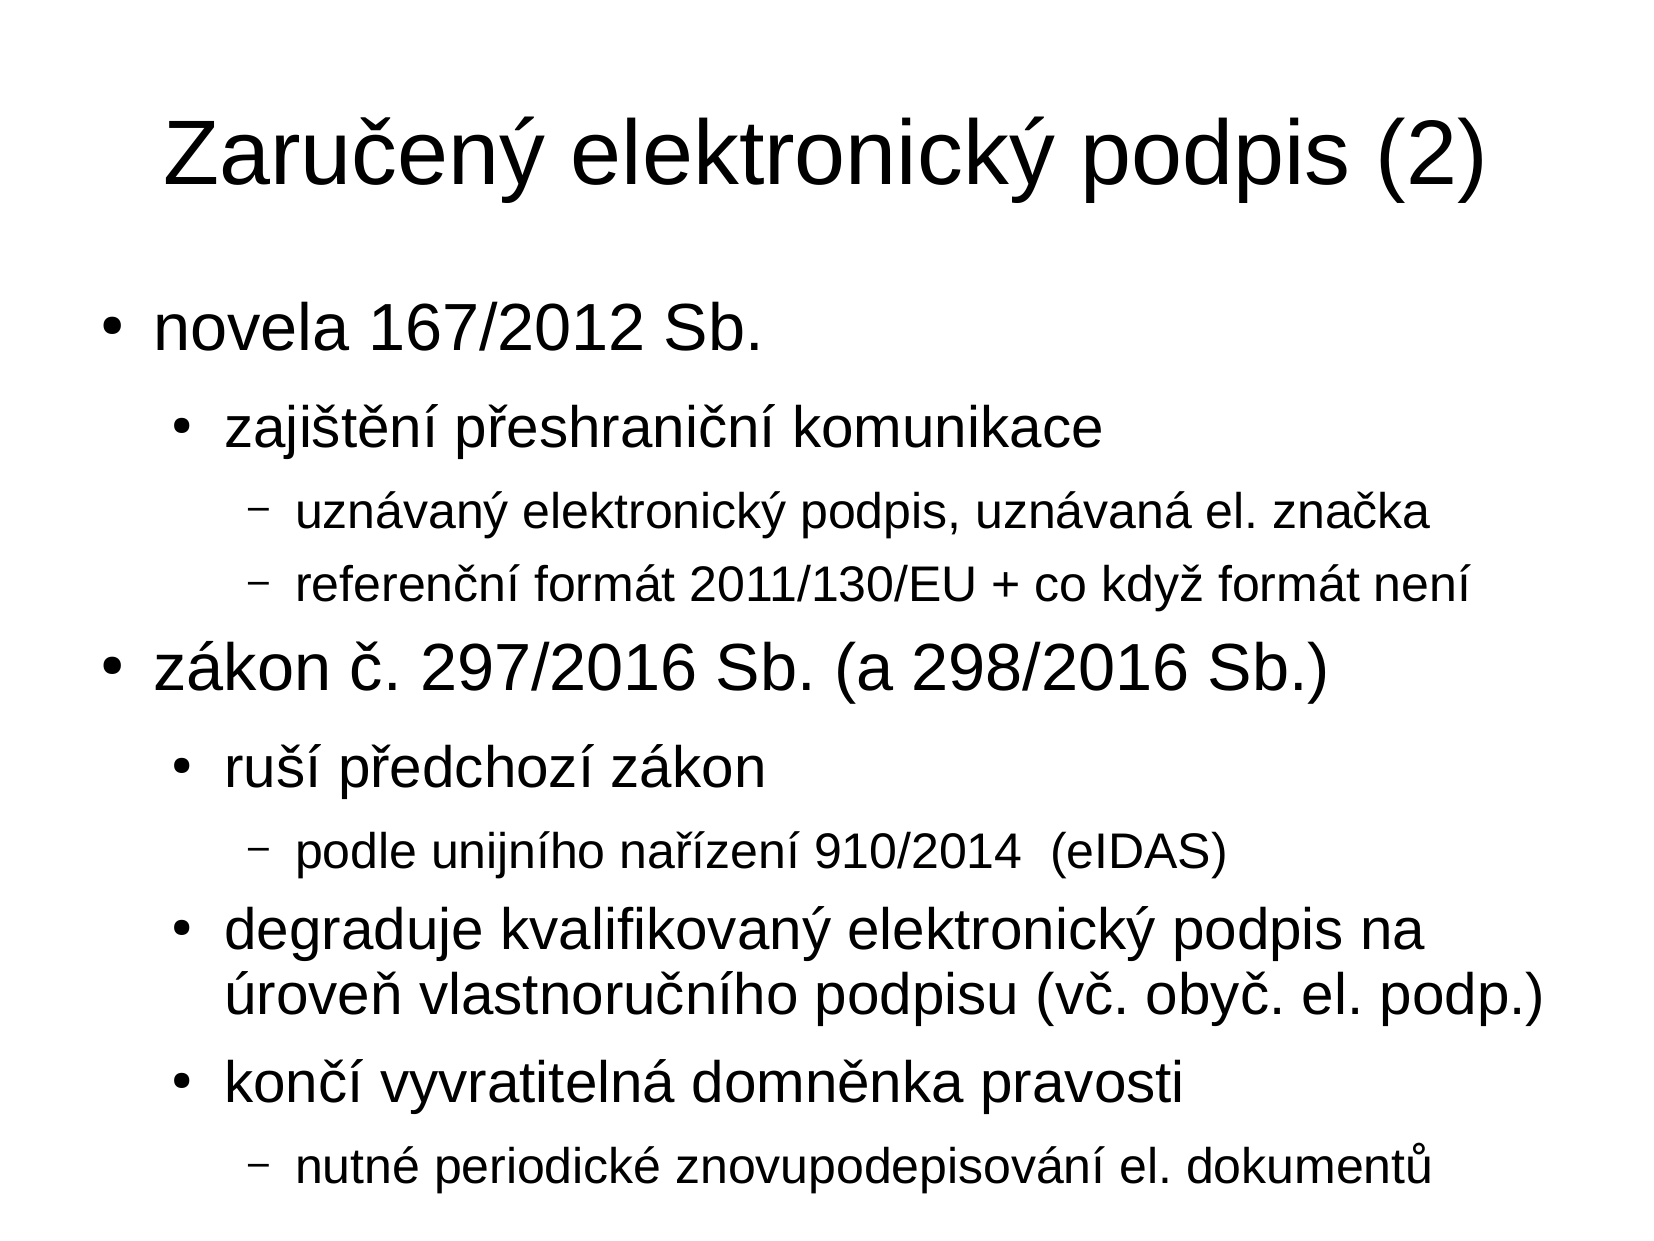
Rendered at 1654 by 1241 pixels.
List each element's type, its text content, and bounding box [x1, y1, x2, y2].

title Zaručený elektronický podpis (2) [82, 49, 1571, 257]
list novela 167/2012 Sb. zajištění přeshraniční komunikace uznávaný elektronický podpis, uznávaná el. značka referenční formát 2011/130/EU + co když formát není zákon č. 297/2016 Sb. (a 298/2016 Sb.) ruší předchozí zákon podle unijního nařízení 910/2014 (eIDAS) degraduje kvalifikovaný elektronický podpis na úroveň vlastnoručního podpisu (vč. obyč. el. podp.) končí vyvratitelná domněnka pravosti nutné periodické znovupodepisování el. dokumentů [82, 290, 1571, 1195]
